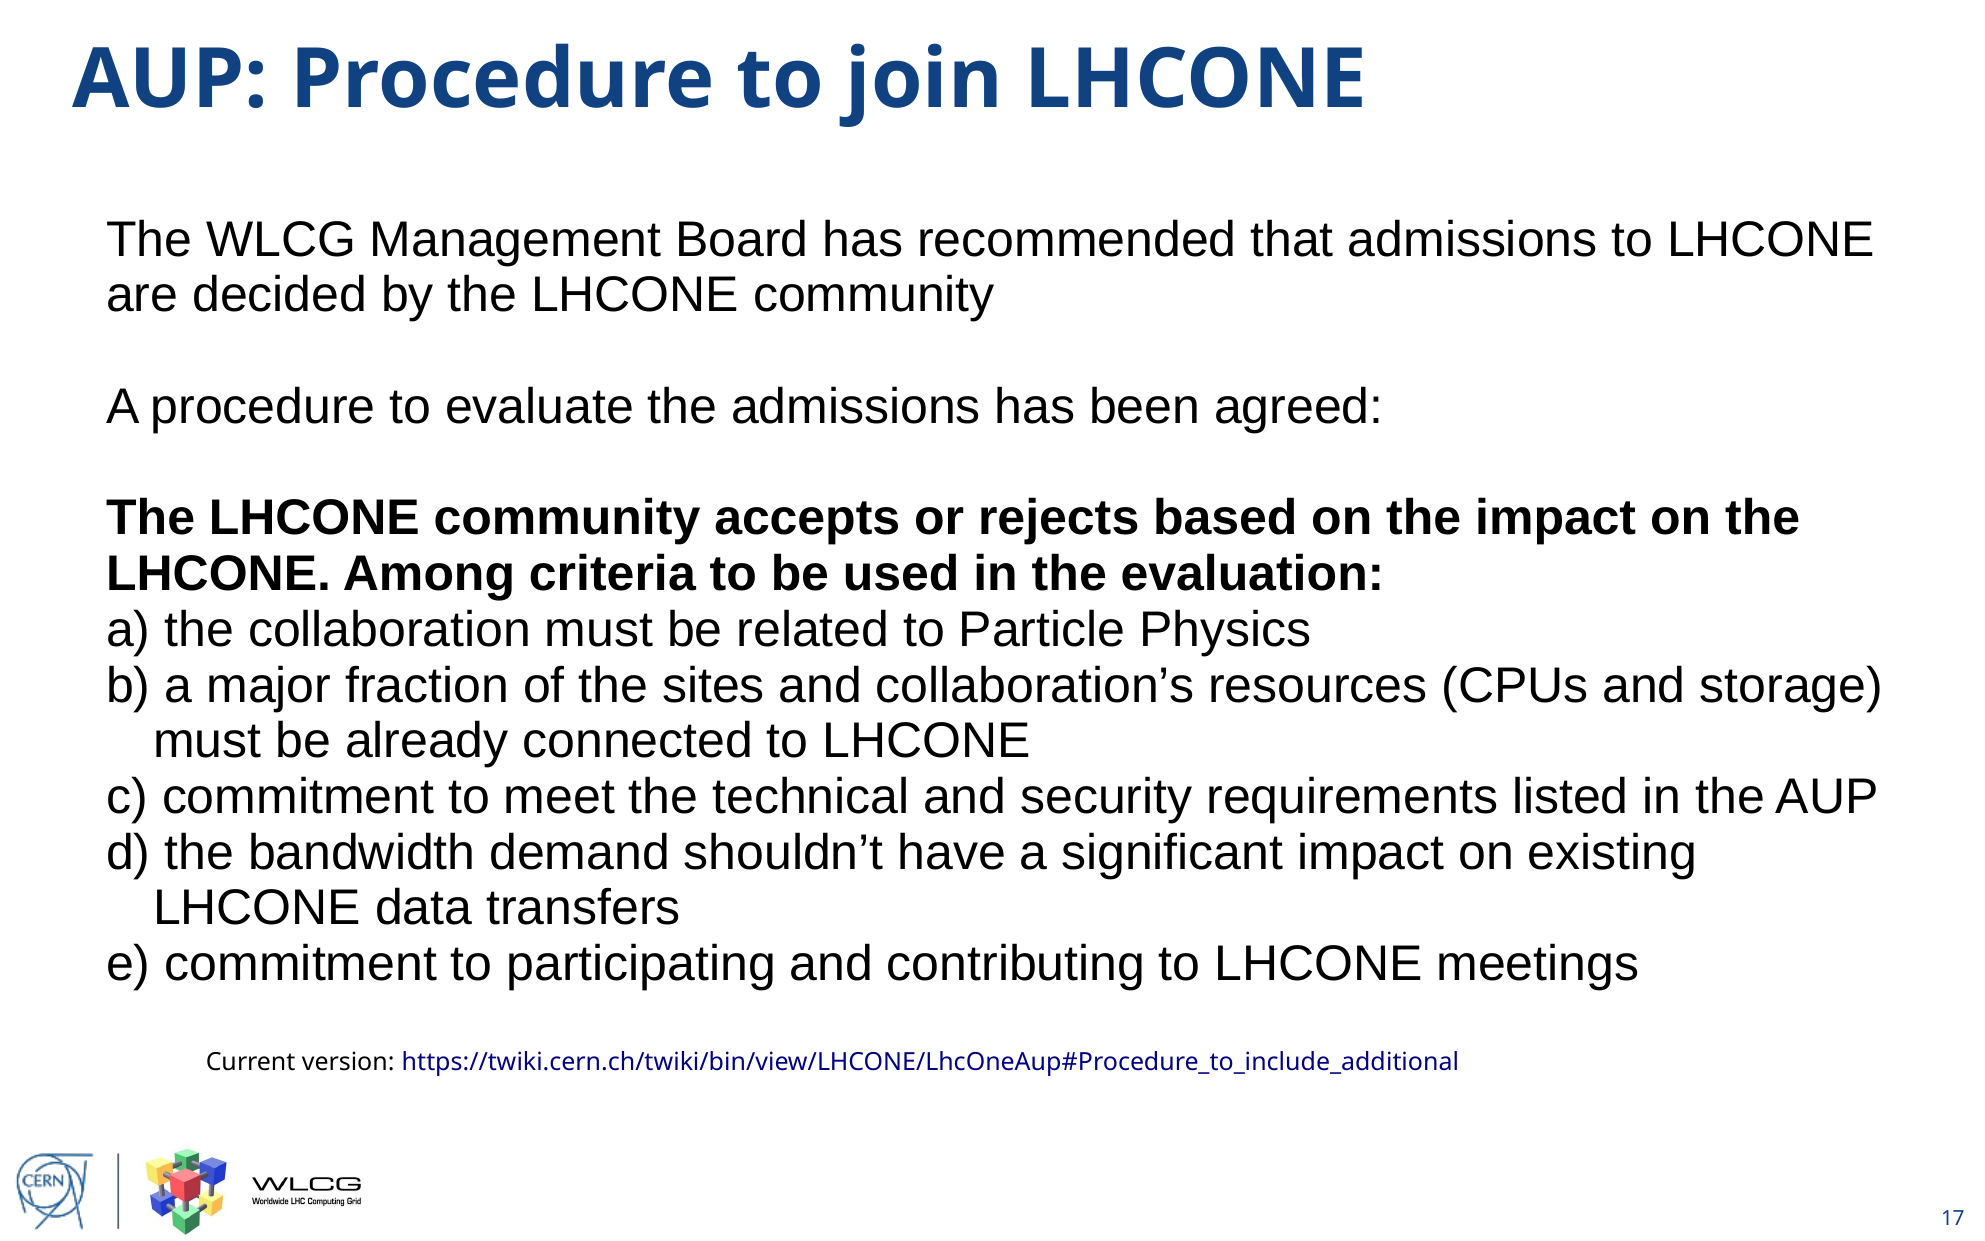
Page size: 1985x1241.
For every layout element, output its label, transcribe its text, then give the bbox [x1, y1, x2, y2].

title AUP: Procedure to join LHCONE [72, 0, 1834, 166]
picture [38, 1207, 55, 1215]
picture [19, 1188, 64, 1207]
picture [16, 1188, 64, 1236]
picture [51, 1200, 64, 1215]
text_box The WLCG Management Board has recommended that admissions to LHCONE are decided by the LHCONE community A procedure to evaluate the admissions has been agreed: The LHCONE community accepts or rejects based on the impact on the LHCONE. Among criteria to be used in the evaluation: a) the collaboration must be related to Particle Physics b) a major fraction of the sites and collaboration’s resources (CPUs and storage) must be already connected to LHCONE c) commitment to meet the technical and security requirements listed in the AUP d) the bandwidth demand shouldn’t have a significant impact on existing LHCONE data transfers e) commitment to participating and contributing to LHCONE meetings [91, 203, 1921, 1241]
text_box Current version: https://twiki.cern.ch/twiki/bin/view/LHCONE/LhcOneAup#Procedure_to_include_additional [191, 1036, 1945, 1113]
